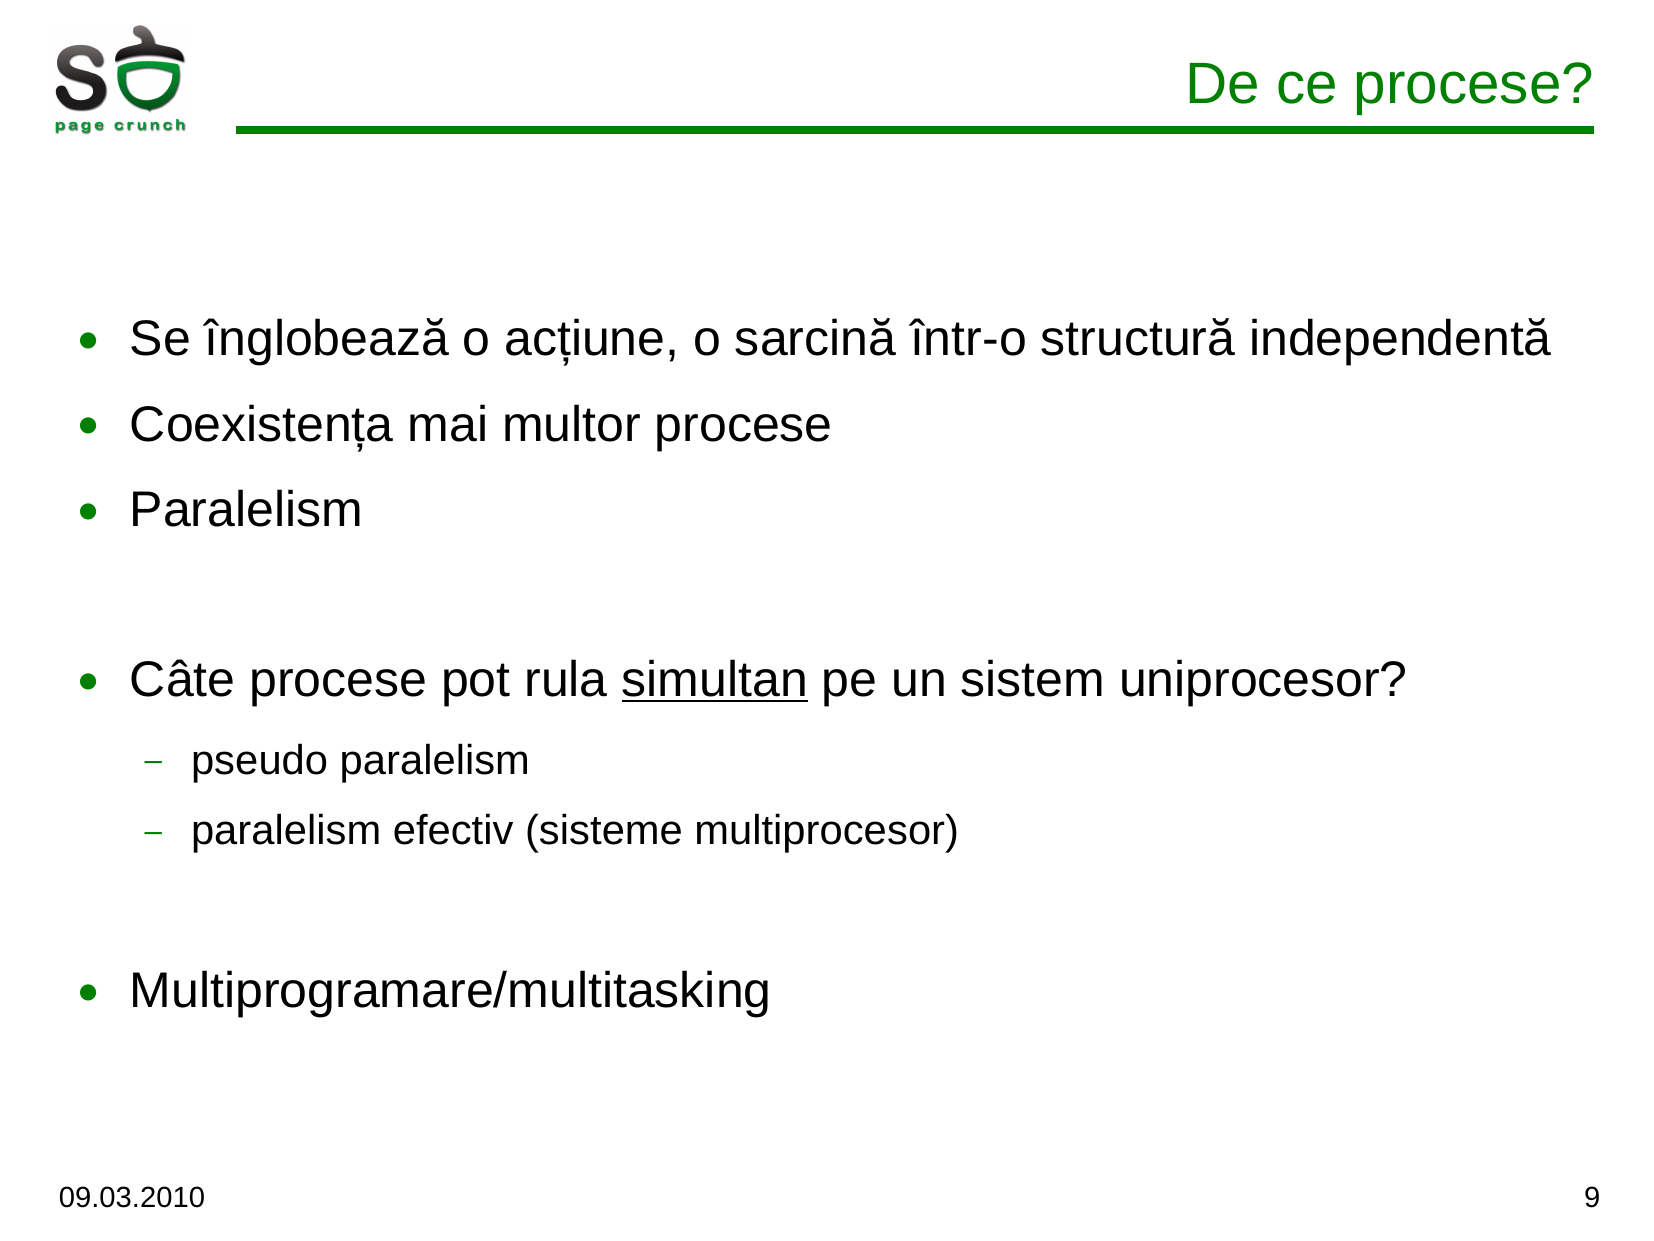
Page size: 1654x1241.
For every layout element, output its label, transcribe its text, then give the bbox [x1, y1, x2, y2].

title De ce procese? [236, 49, 1595, 119]
picture [53, 23, 188, 136]
list Se înglobează o acțiune, o sarcină într-o structură independentă Coexistența mai multor procese Paralelism Câte procese pot rula simultan pe un sistem uniprocesor? pseudo paralelism paralelism efectiv (sisteme multiprocesor) Multiprogramare/multitasking [59, 177, 1595, 1152]
